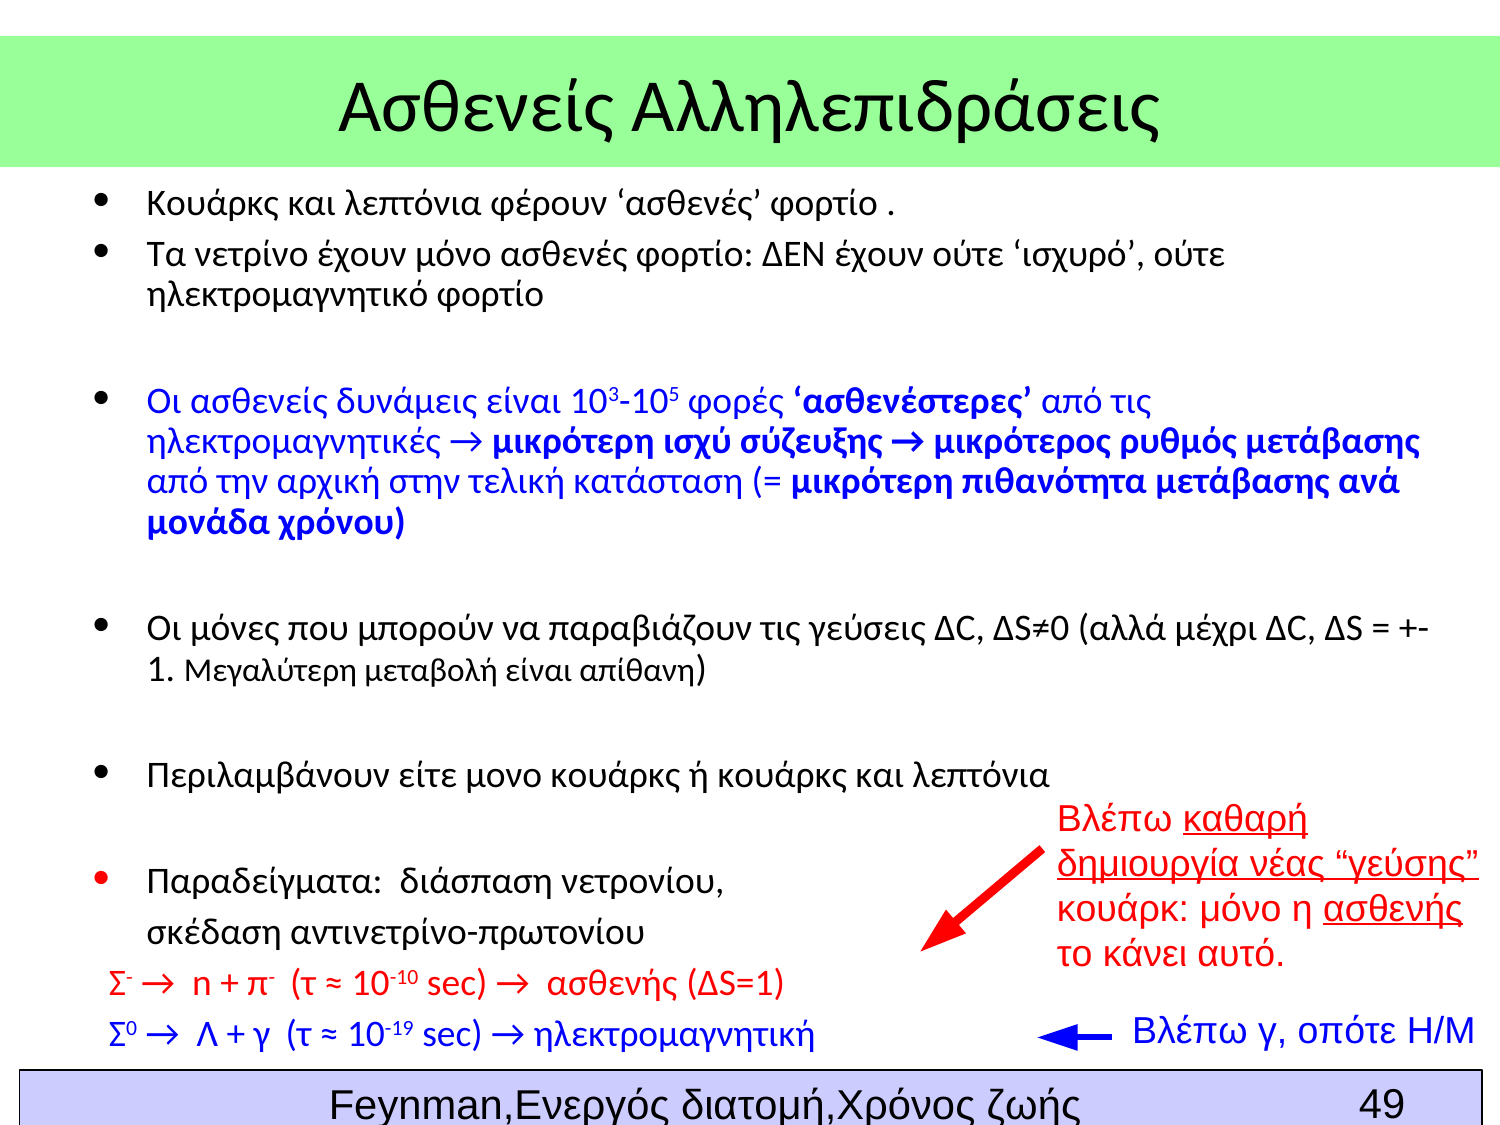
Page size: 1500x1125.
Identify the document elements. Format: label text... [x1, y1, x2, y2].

text_box Ασθενείς Αλληλεπιδράσεις [0, 35, 1500, 168]
text_box Βλέπω γ, οπότε Η/Μ [1117, 1026, 1493, 1104]
text_box Κουάρκς και λεπτόνια φέρουν ‘ασθενές’ φορτίο . Τα νετρίνο έχουν μόνο ασθενές φορτίο: ΔΕΝ έχουν ούτε ‘ισχυρό’, ούτε ηλεκτρομαγνητικό φορτίο Οι ασθενείς δυνάμεις είναι 103-105 φορές ‘ασθενέστερες’ από τις ηλεκτρομαγνητικές → μικρότερη ισχύ σύζευξης → μικρότερος ρυθμός μετάβασης από την αρχική στην τελική κατάσταση (= μικρότερη πιθανότητα μετάβασης ανά μονάδα χρόνου) Οι μόνες που μπορούν να παραβιάζουν τις γεύσεις ΔC, ΔS≠0 (αλλά μέχρι ΔC, ΔS = +-1. Μεγαλύτερη μεταβολή είναι απίθανη) Περιλαμβάνουν είτε μονο κουάρκς ή κουάρκς και λεπτόνια Παραδείγματα: διάσπαση νετρονίου, σκέδαση αντινετρίνο-πρωτονίου Σ- → n + π- (τ ≈ 10-10 sec) → ασθενής (ΔS=1) Σ0 → Λ + γ (τ ≈ 10-19 sec) → ηλεκτρομαγνητική [76, 175, 1464, 928]
text_box Βλέπω καθαρή δημιουργία νέας “γεύσης” κουάρκ: μόνο η ασθενής το κάνει αυτό. [1042, 786, 1500, 1026]
